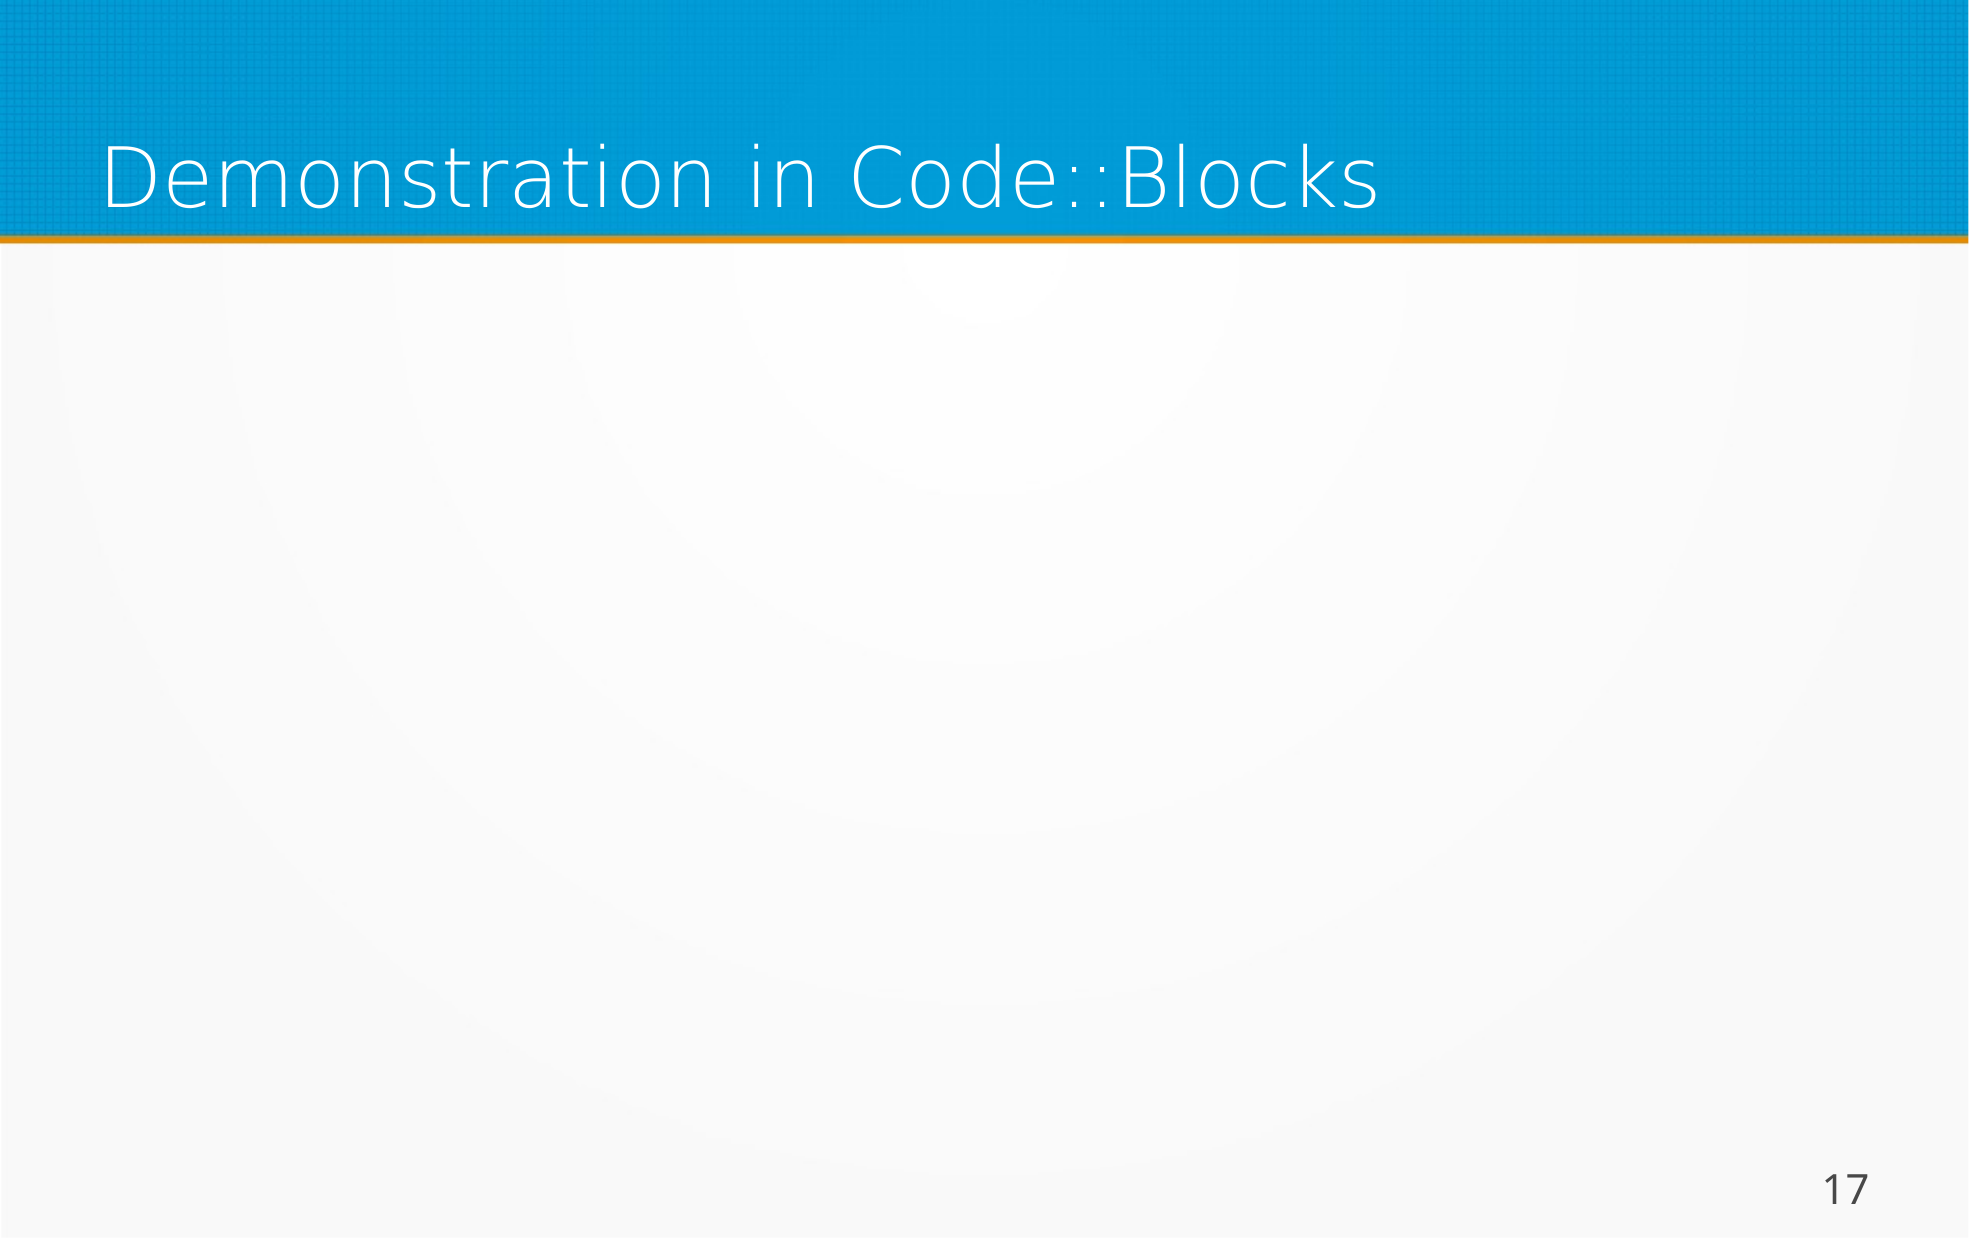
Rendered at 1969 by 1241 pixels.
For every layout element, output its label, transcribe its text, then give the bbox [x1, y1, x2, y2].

picture [0, 233, 1969, 1241]
title Demonstration in Code::Blocks [98, 19, 1870, 227]
